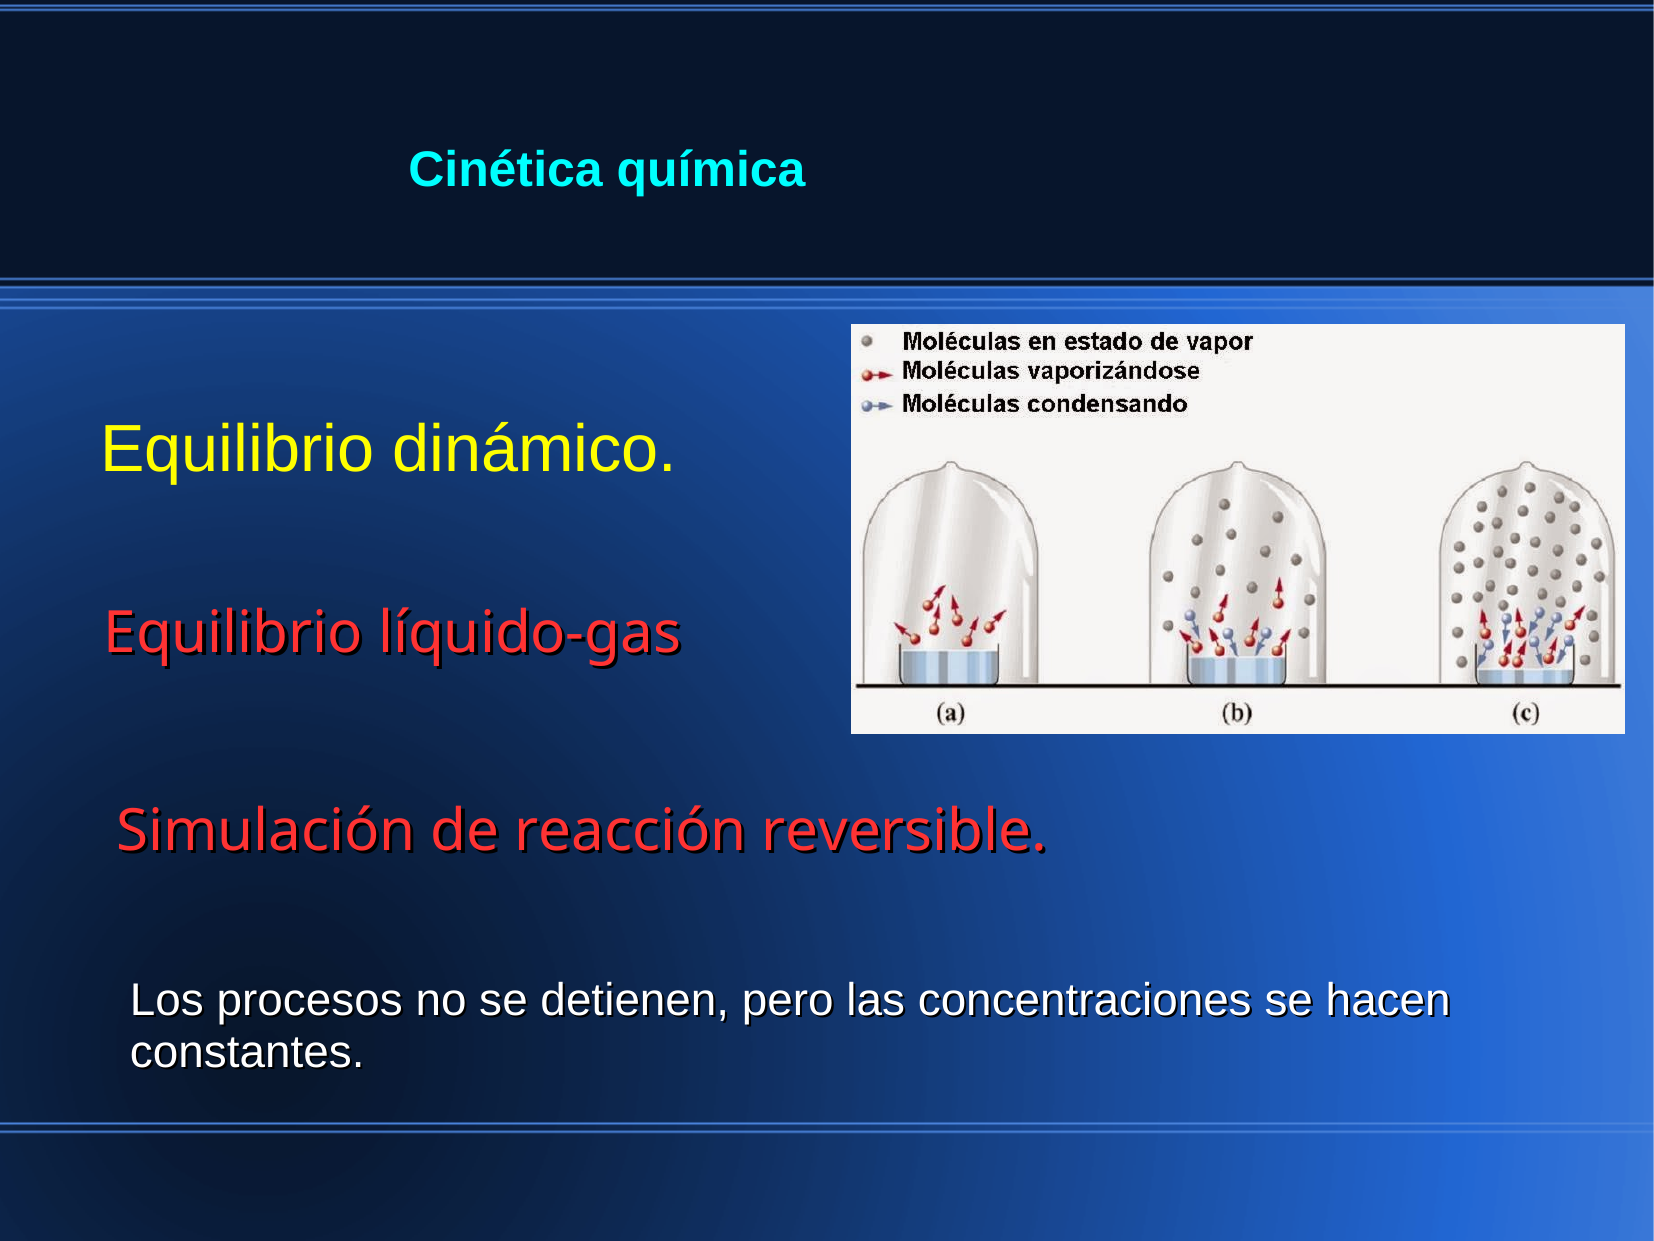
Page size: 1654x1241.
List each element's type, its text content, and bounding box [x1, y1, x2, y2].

text_box Equilibrio líquido-gas [88, 590, 739, 709]
picture [0, 0, 1654, 1241]
list Equilibrio dinámico. [29, 306, 1595, 562]
title Cinética química [32, 118, 1182, 220]
text_box Los procesos no se detienen, pero las concentraciones se hacen constantes. [59, 974, 1477, 1093]
text_box Simulación de reacción reversible. [116, 788, 1270, 857]
